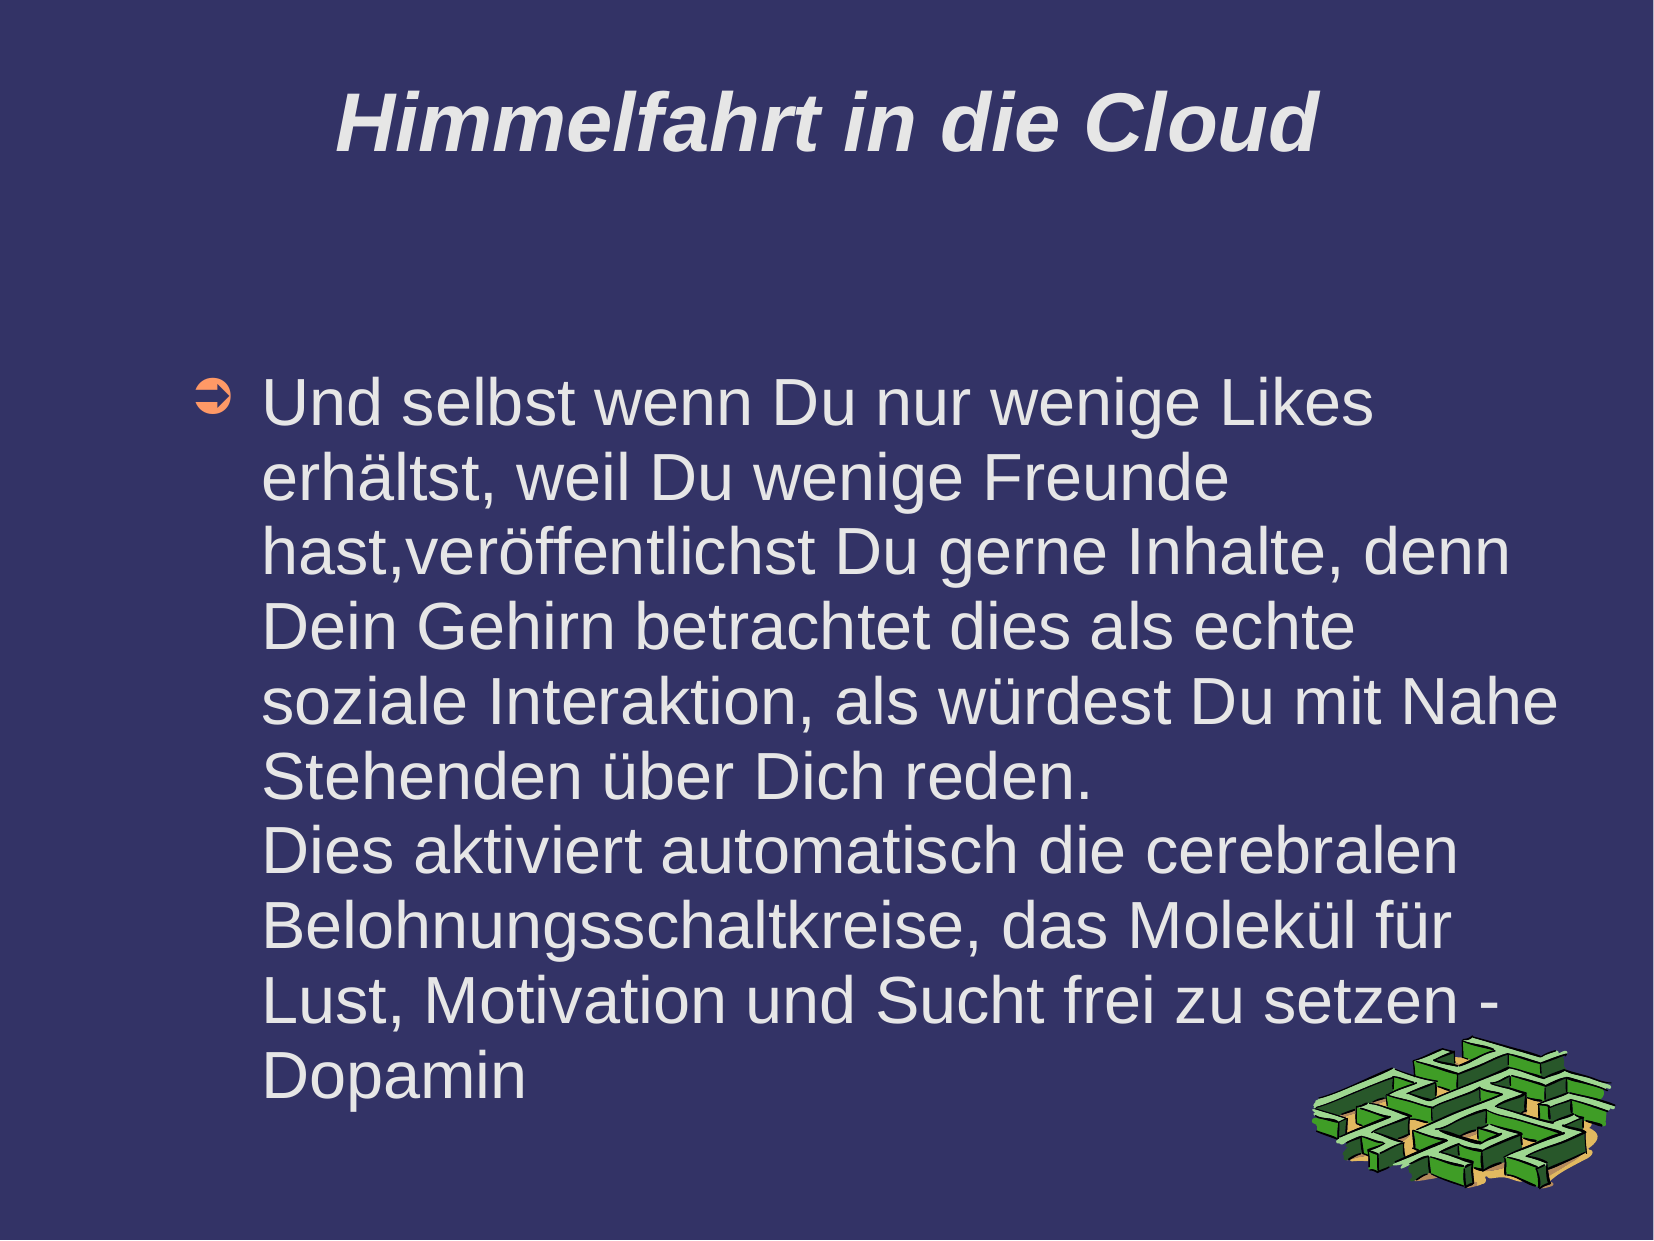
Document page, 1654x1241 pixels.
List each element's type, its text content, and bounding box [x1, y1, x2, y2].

title Himmelfahrt in die Cloud [121, 19, 1534, 227]
list Und selbst wenn Du nur wenige Likes erhältst, weil Du wenige Freunde hast,veröffentlichst Du gerne Inhalte, denn Dein Gehirn betrachtet dies als echte soziale Interaktion, als würdest Du mit Nahe Stehenden über Dich reden. Dies aktiviert automatisch die cerebralen Belohnungsschaltkreise, das Molekül für Lust, Motivation und Sucht frei zu setzen - Dopamin [178, 364, 1570, 1147]
